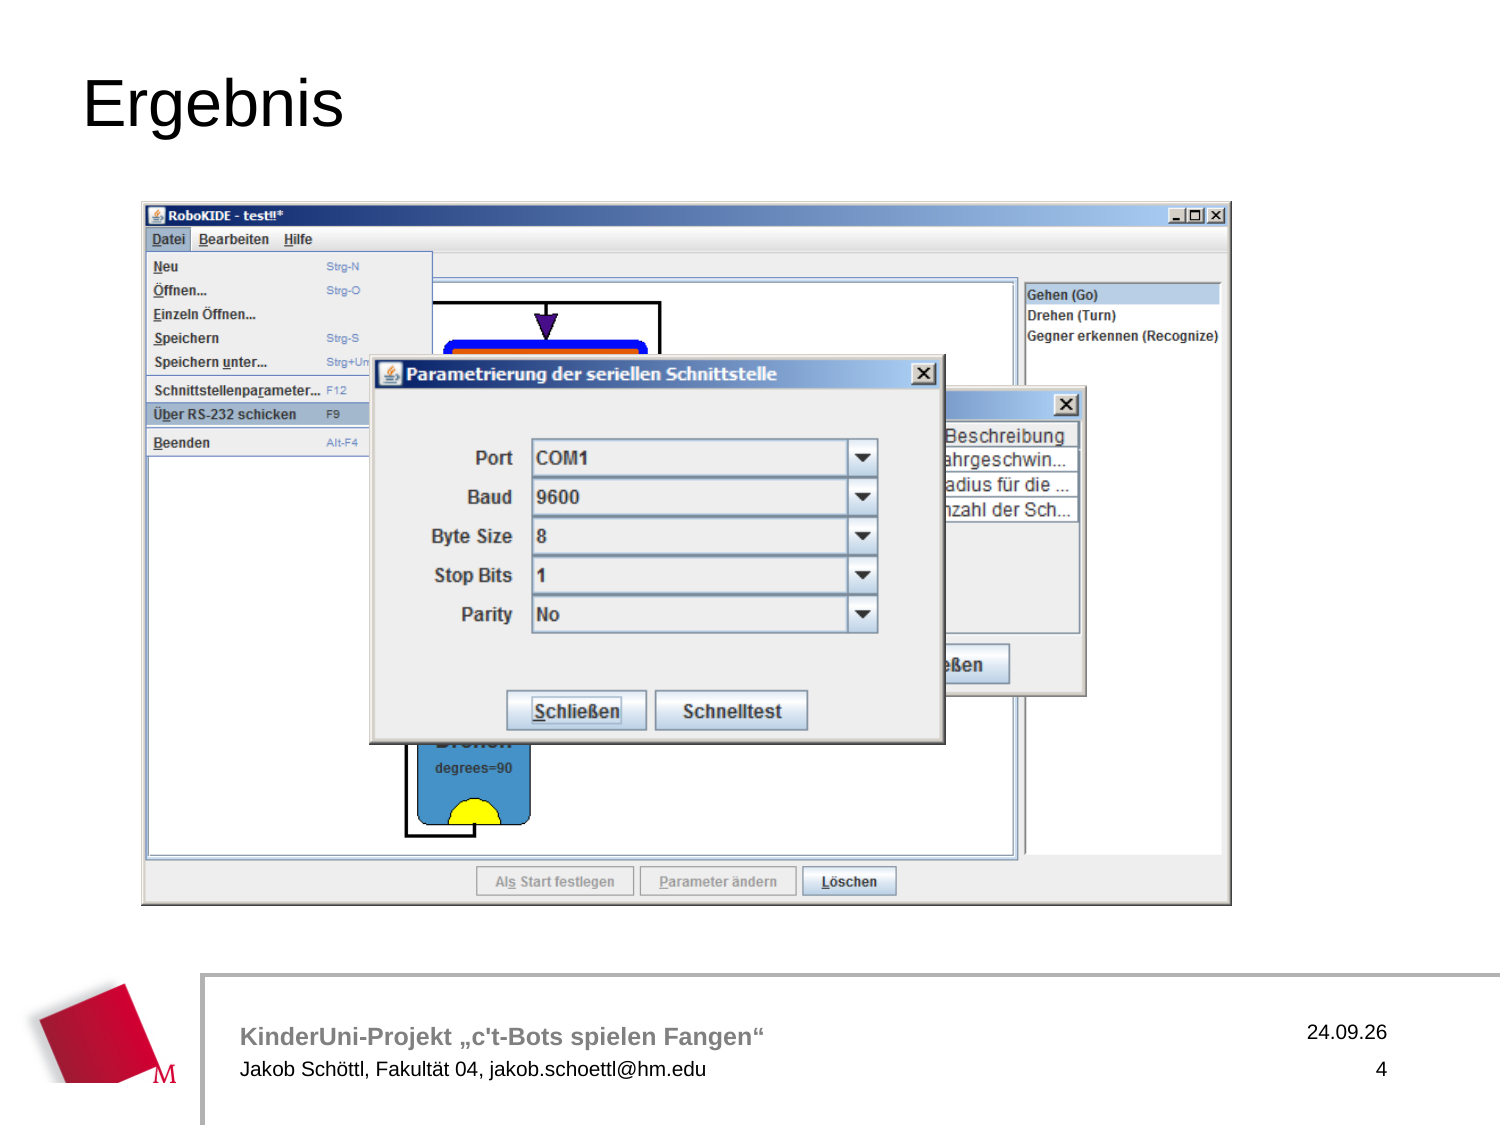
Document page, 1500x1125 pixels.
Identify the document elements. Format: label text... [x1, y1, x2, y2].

picture [18, 973, 176, 1083]
title Ergebnis [52, 29, 1211, 178]
picture [141, 201, 1232, 906]
